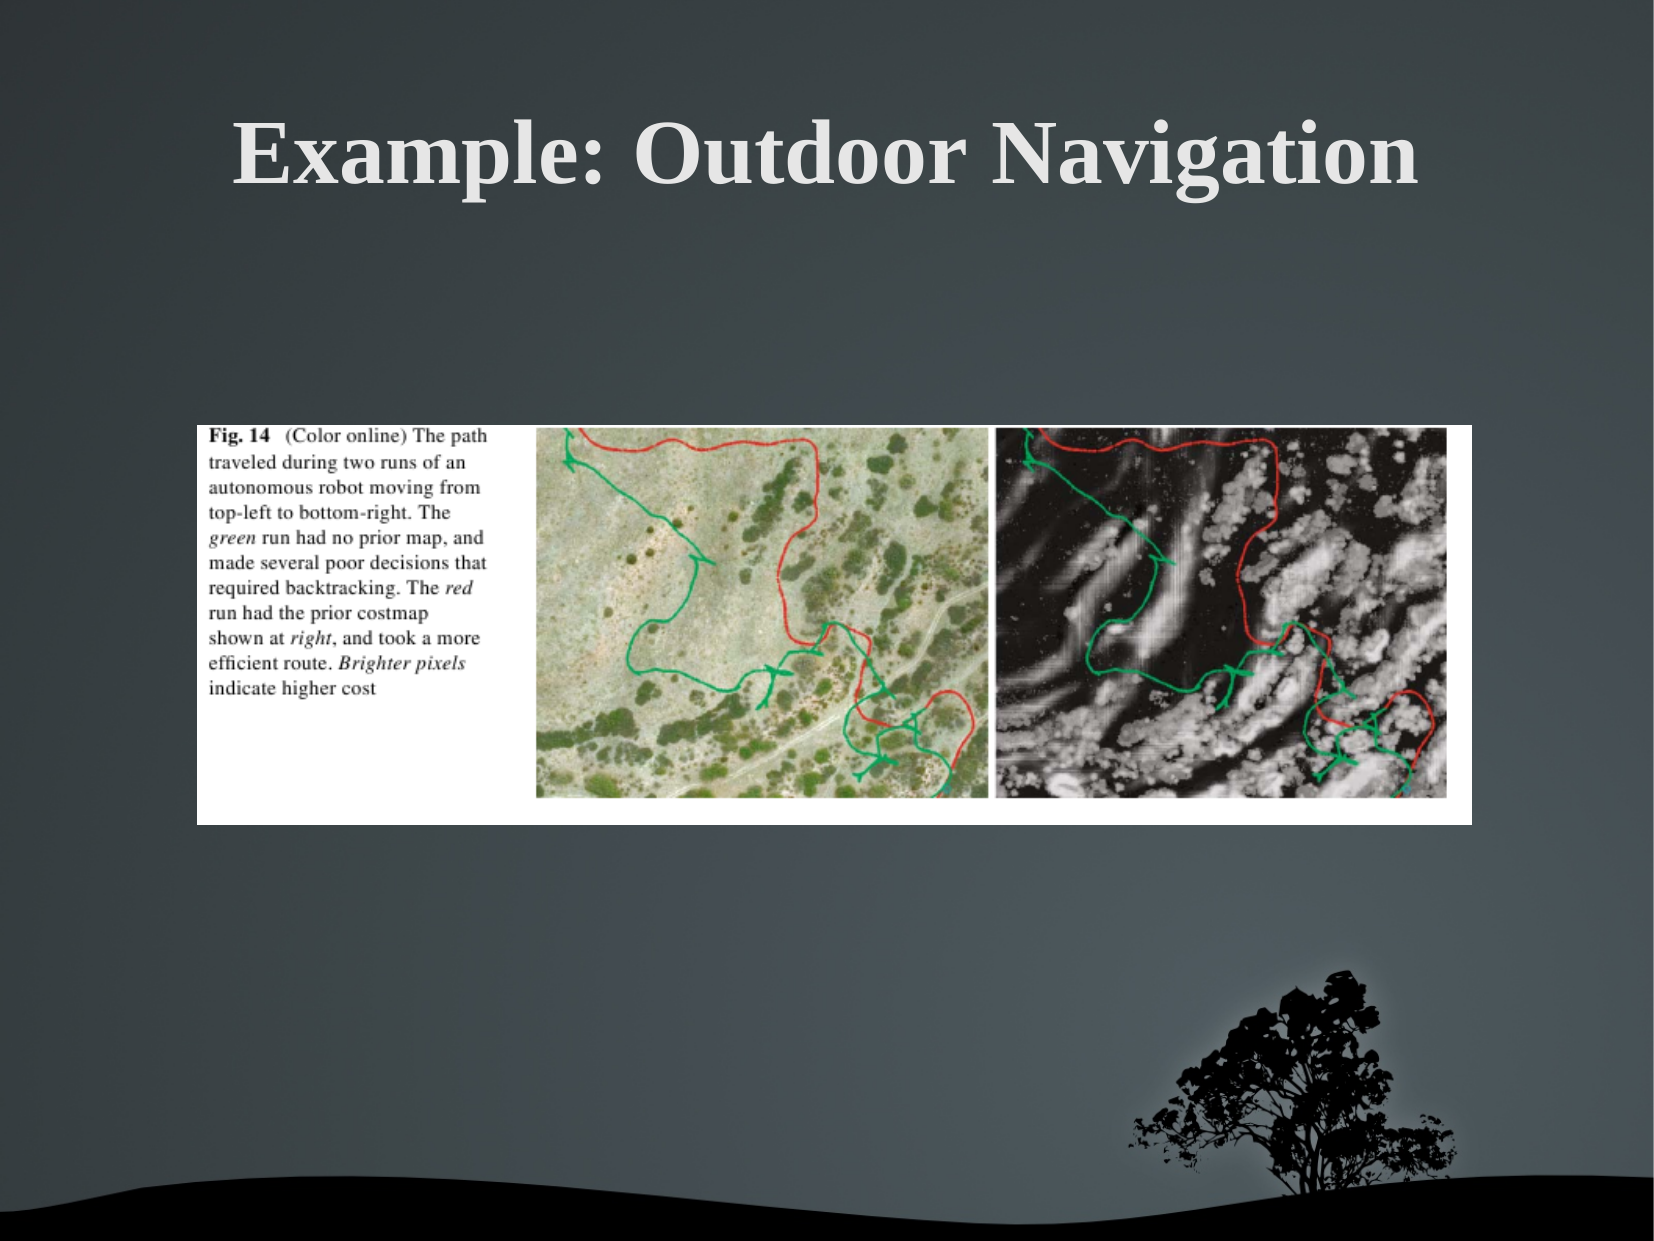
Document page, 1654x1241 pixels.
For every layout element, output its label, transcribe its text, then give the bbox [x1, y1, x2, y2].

title Example: Outdoor Navigation [82, 56, 1571, 250]
picture [0, 0, 1654, 1241]
